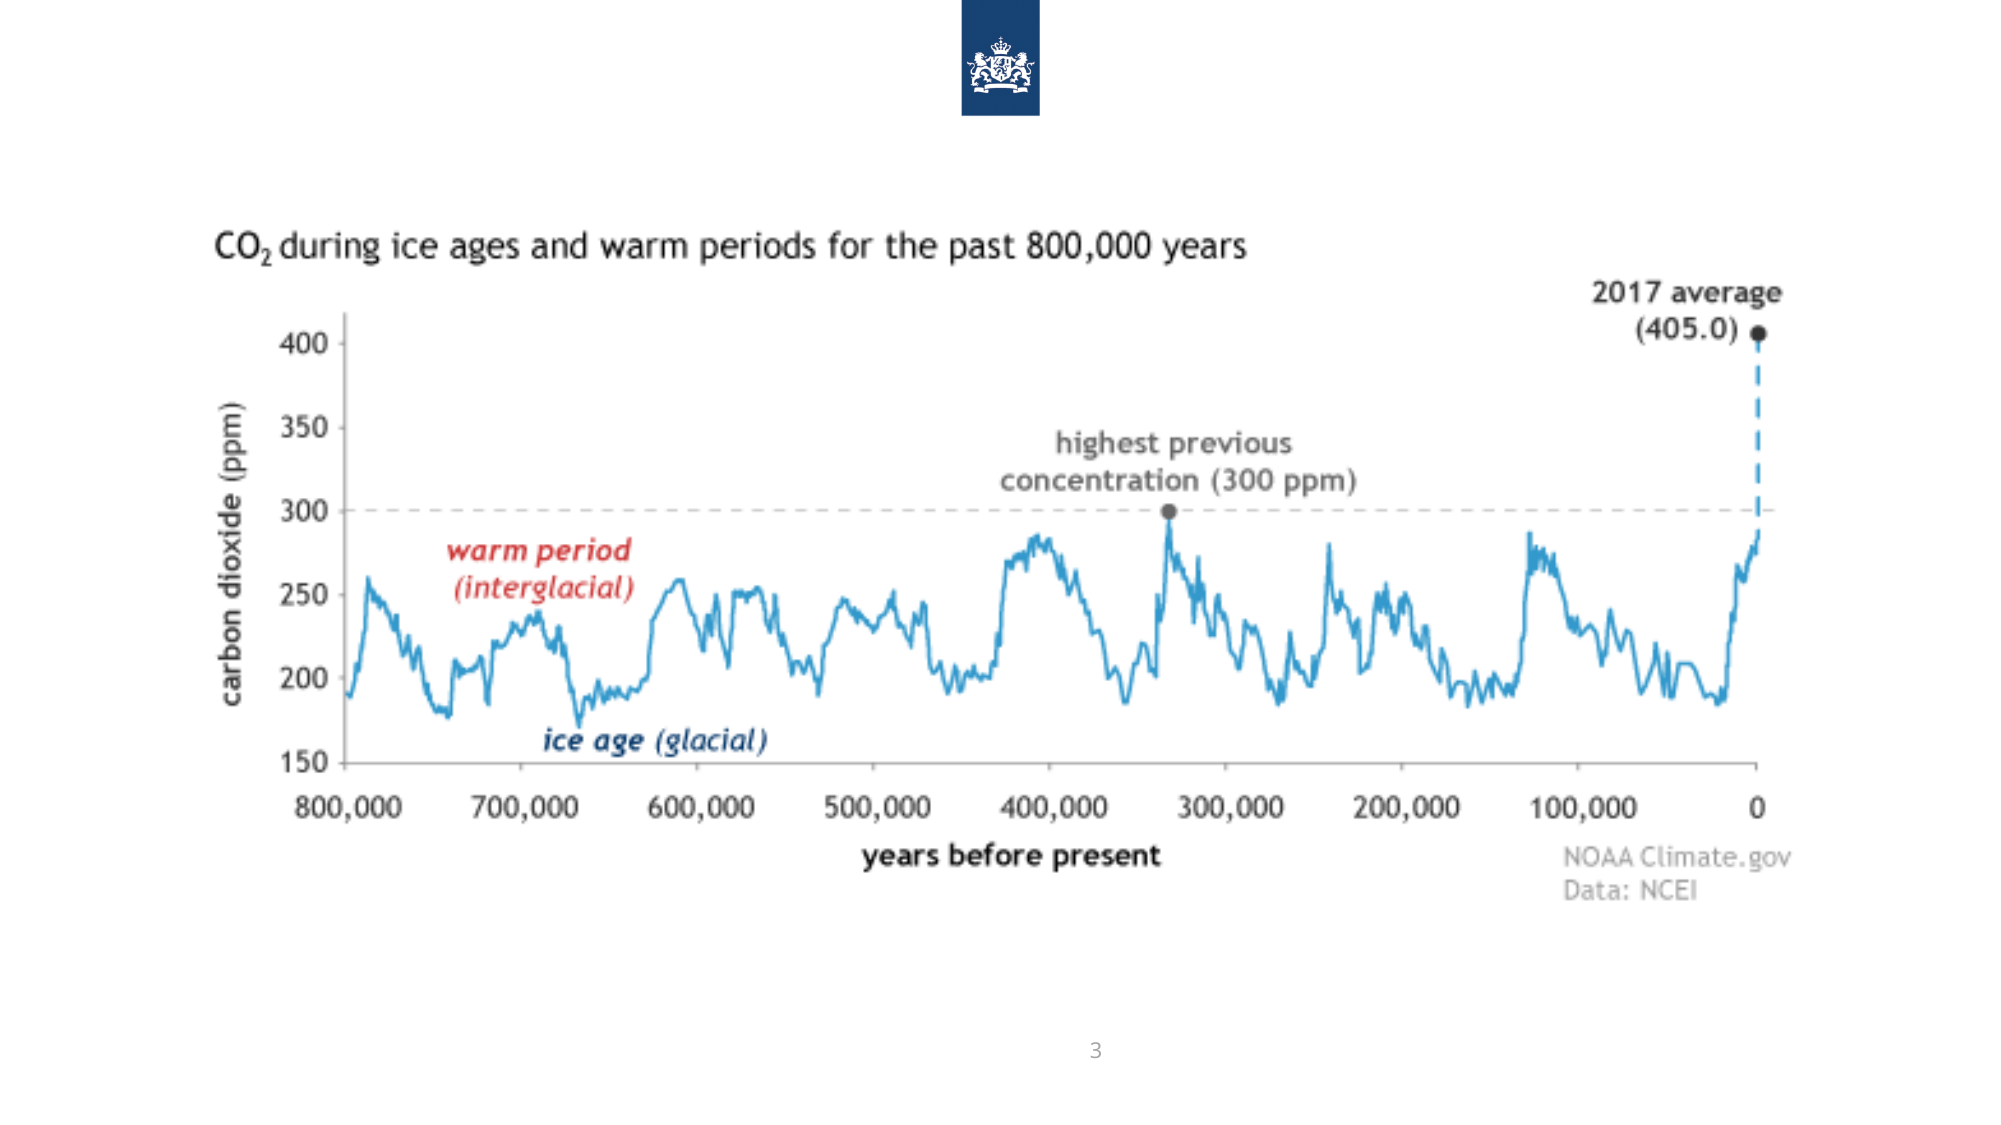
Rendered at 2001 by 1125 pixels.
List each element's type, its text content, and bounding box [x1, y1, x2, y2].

text_box 3 [1074, 1020, 1897, 1074]
picture [211, 226, 1794, 906]
